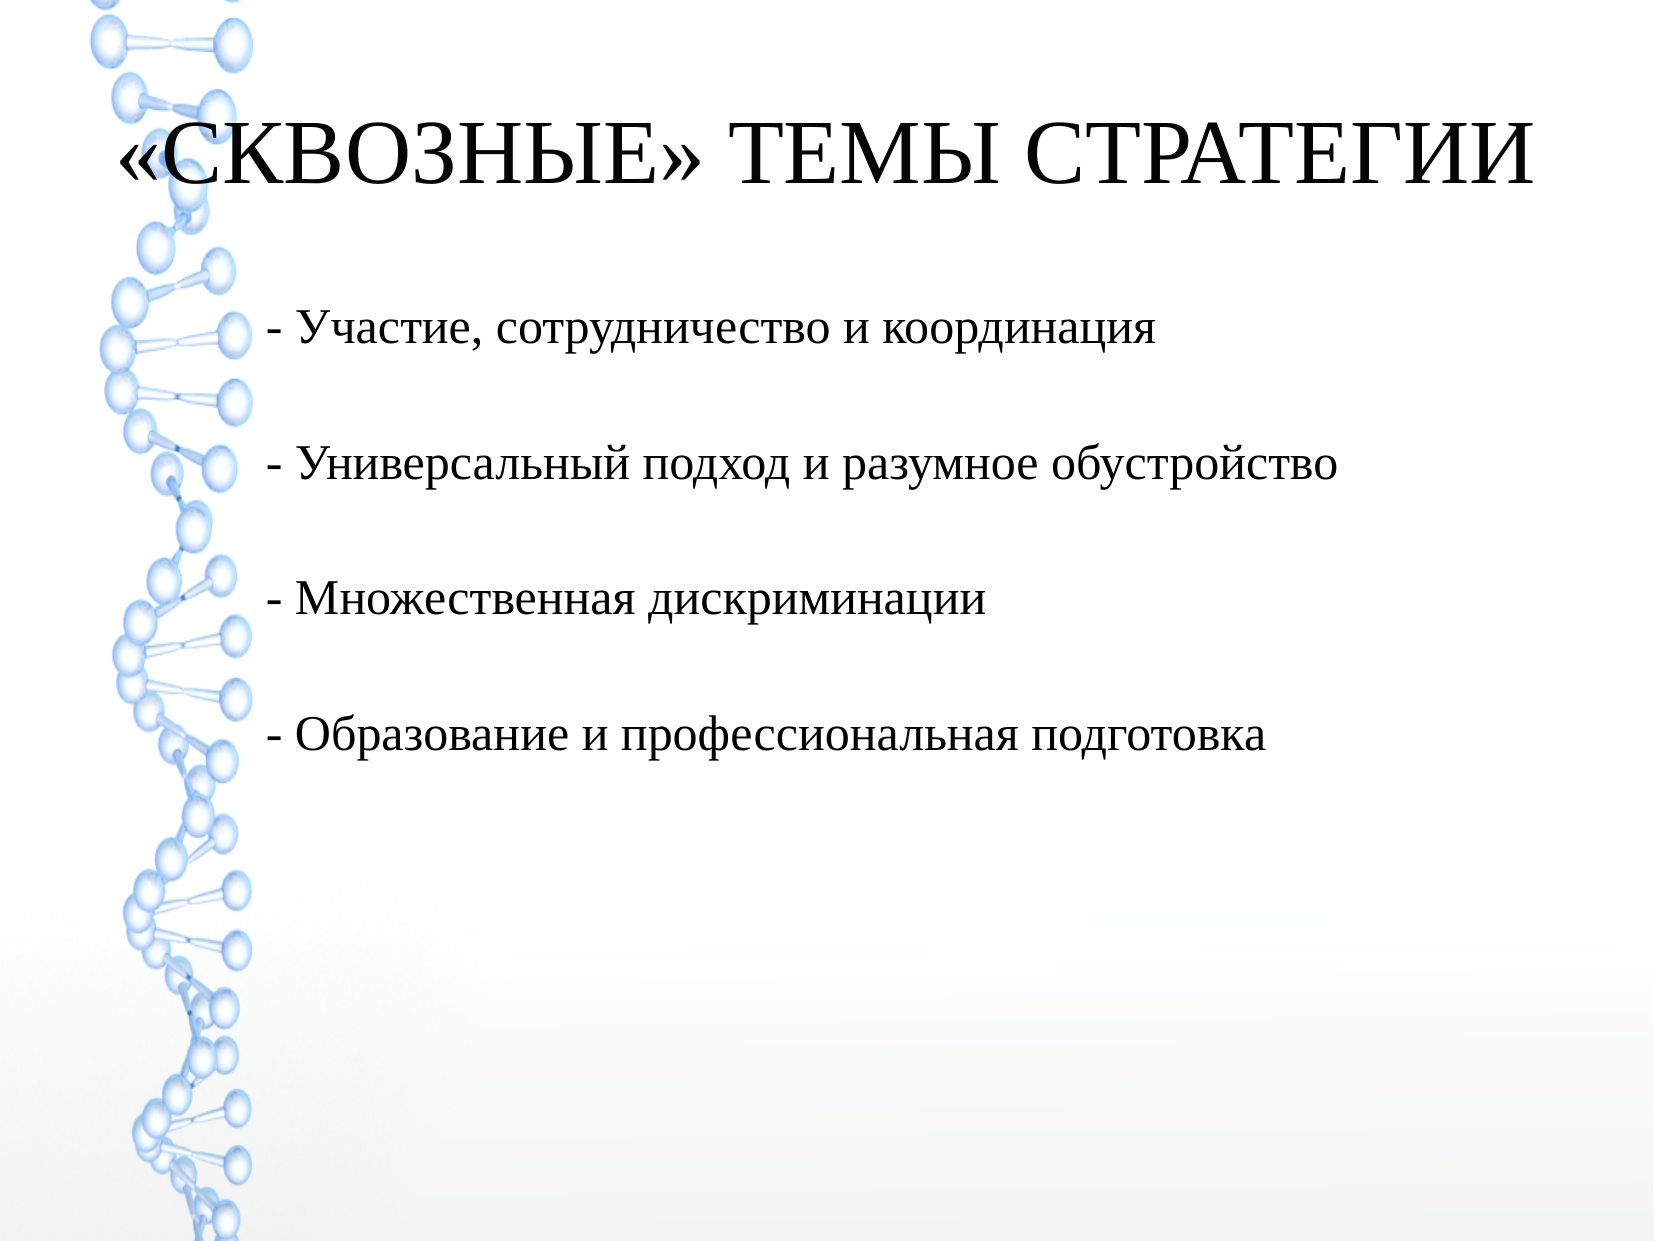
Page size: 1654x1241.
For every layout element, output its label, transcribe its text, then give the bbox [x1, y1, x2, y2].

title «СКВОЗНЫЕ» ТЕМЫ СТРАТЕГИИ [82, 49, 1571, 257]
picture [0, 0, 1654, 1241]
list - Участие, сотрудничество и координация - Универсальный подход и разумное обустройство - Множественная дискриминации - Образование и профессиональная подготовка [265, 299, 1595, 1019]
